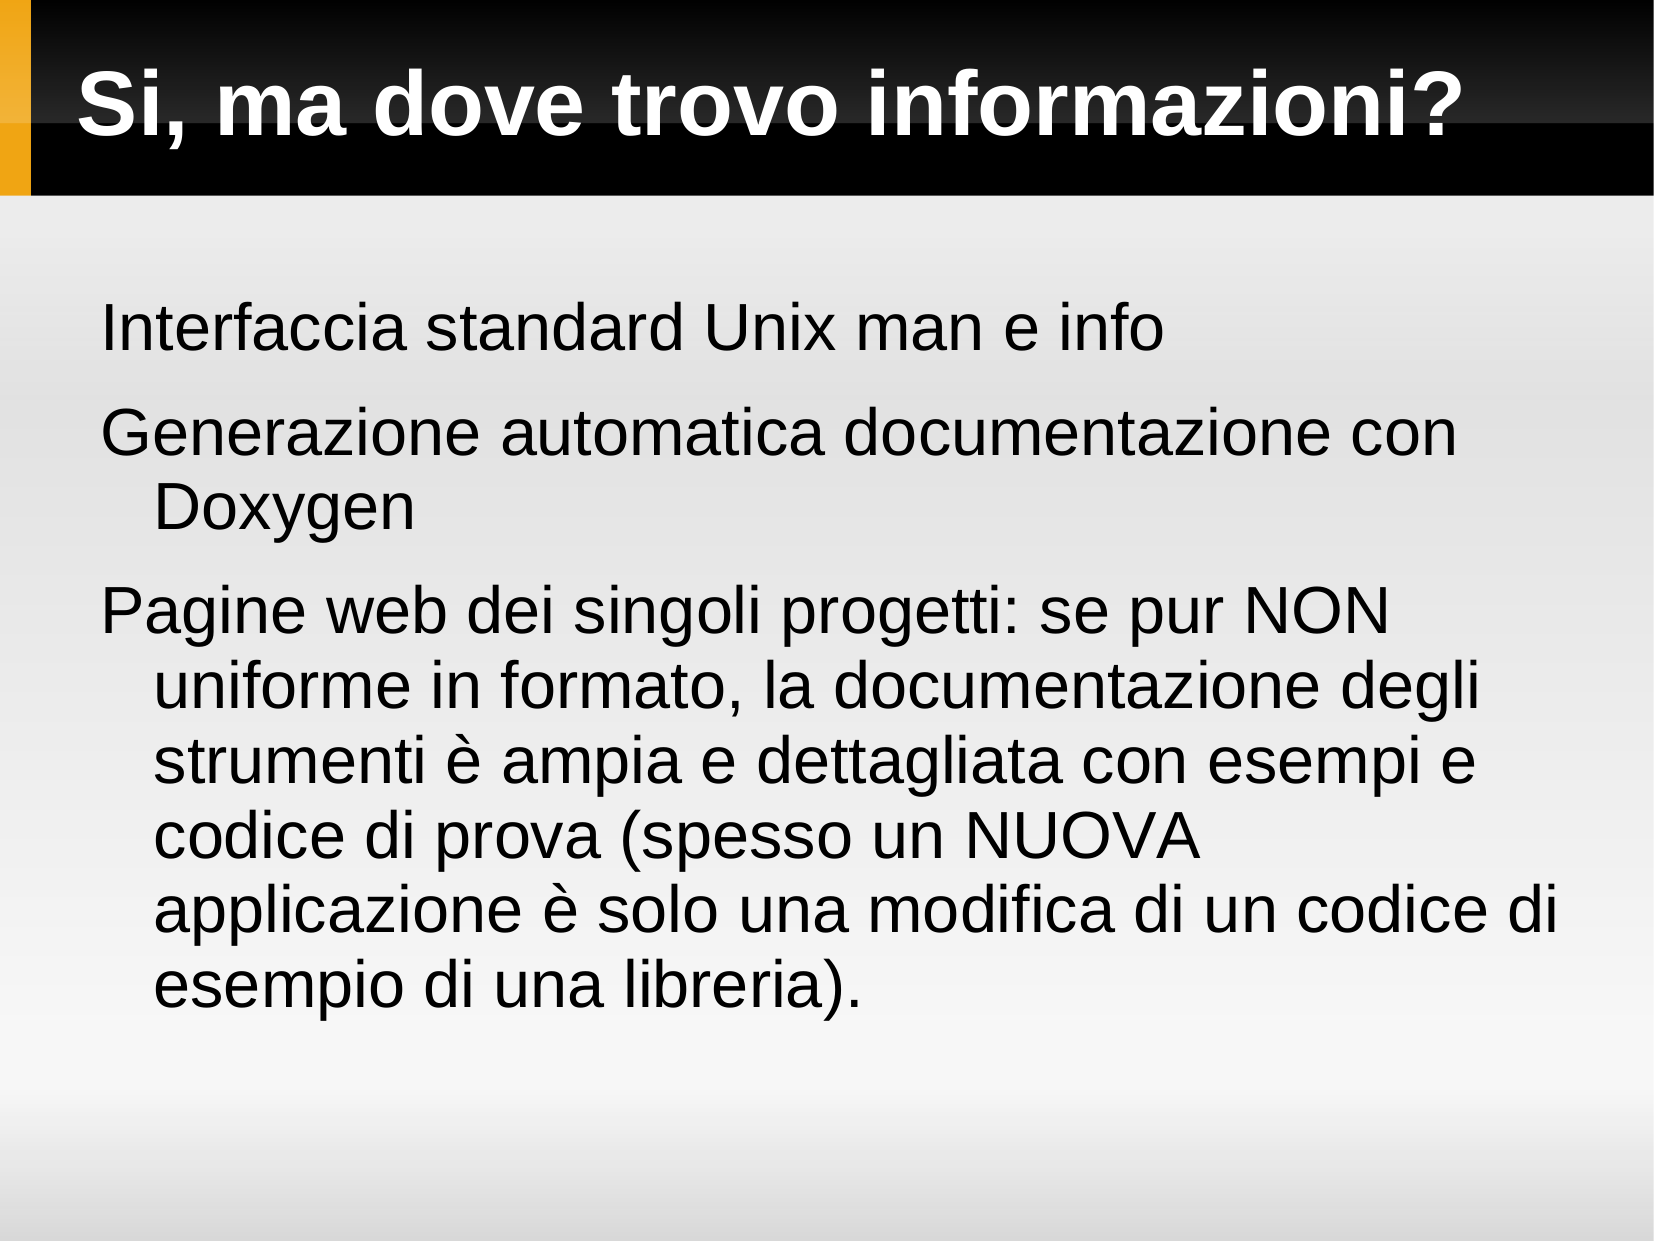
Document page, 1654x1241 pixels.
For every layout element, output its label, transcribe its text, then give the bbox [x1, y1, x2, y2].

list Interfaccia standard Unix man e info Generazione automatica documentazione con Doxygen Pagine web dei singoli progetti: se pur NON uniforme in formato, la documentazione degli strumenti è ampia e dettagliata con esempi e codice di prova (spesso un NUOVA applicazione è solo una modifica di un codice di esempio di una libreria). [82, 290, 1571, 1094]
title Si, ma dove trovo informazioni? [76, 7, 1565, 200]
picture [0, 0, 1654, 1241]
